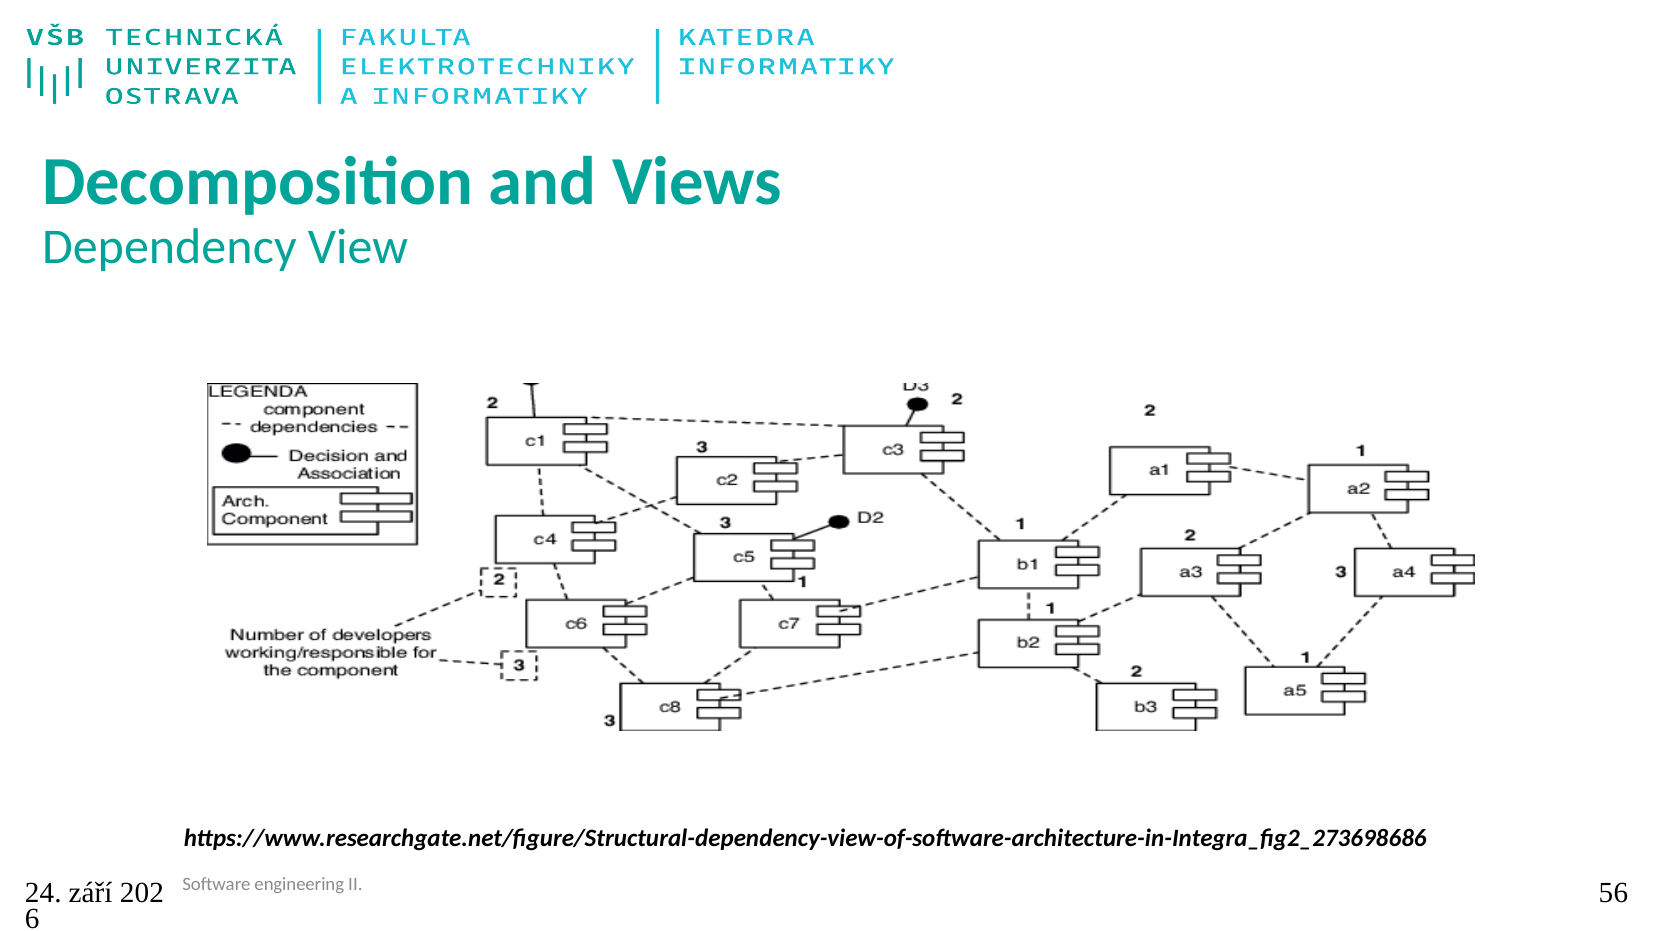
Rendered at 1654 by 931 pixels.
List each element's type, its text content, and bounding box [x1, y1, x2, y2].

text_box https://www.researchgate.net/figure/Structural-dependency-view-of-software-architecture-in-Integra_fig2_273698686 [131, 813, 1445, 859]
picture [26, 23, 894, 104]
title Decomposition and Views Dependency View [27, 142, 1628, 282]
footer Software engineering II. [167, 862, 1516, 904]
picture [207, 383, 1475, 731]
